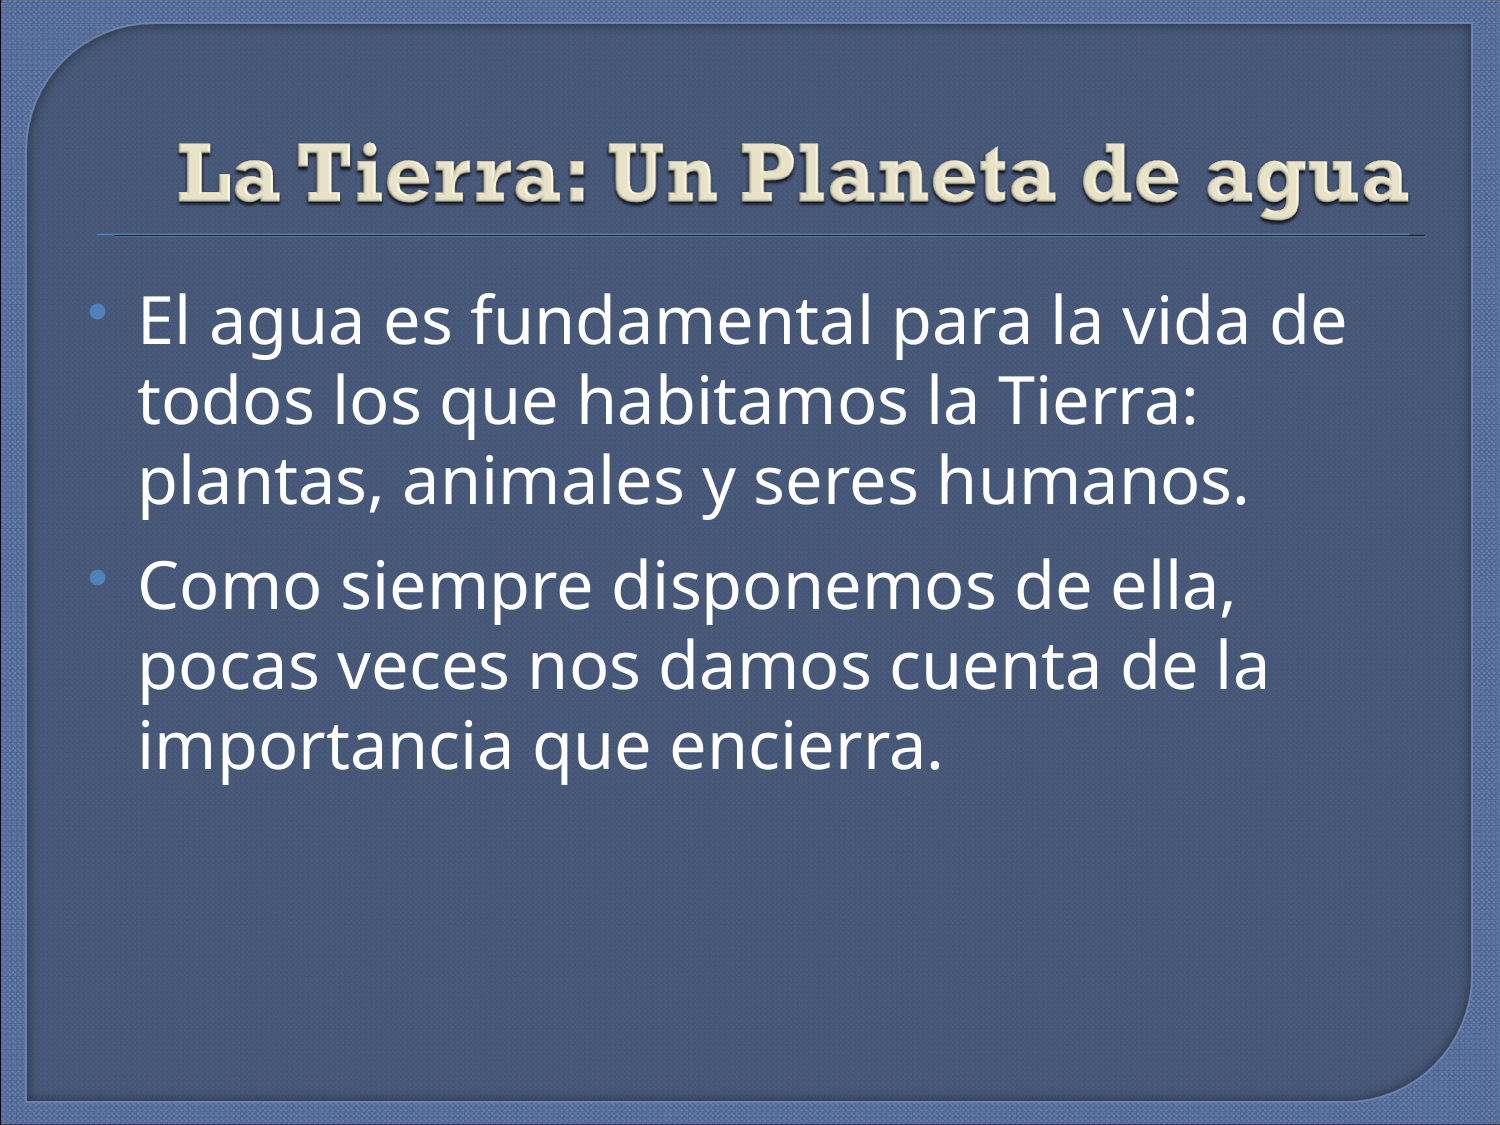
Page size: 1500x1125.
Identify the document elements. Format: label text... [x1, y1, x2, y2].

text_box [73, 40, 1467, 231]
list El agua es fundamental para la vida de todos los que habitamos la Tierra: plantas, animales y seres humanos. Como siempre disponemos de ella, pocas veces nos damos cuenta de la importancia que encierra. [75, 270, 1426, 1013]
picture [0, 0, 1500, 1125]
